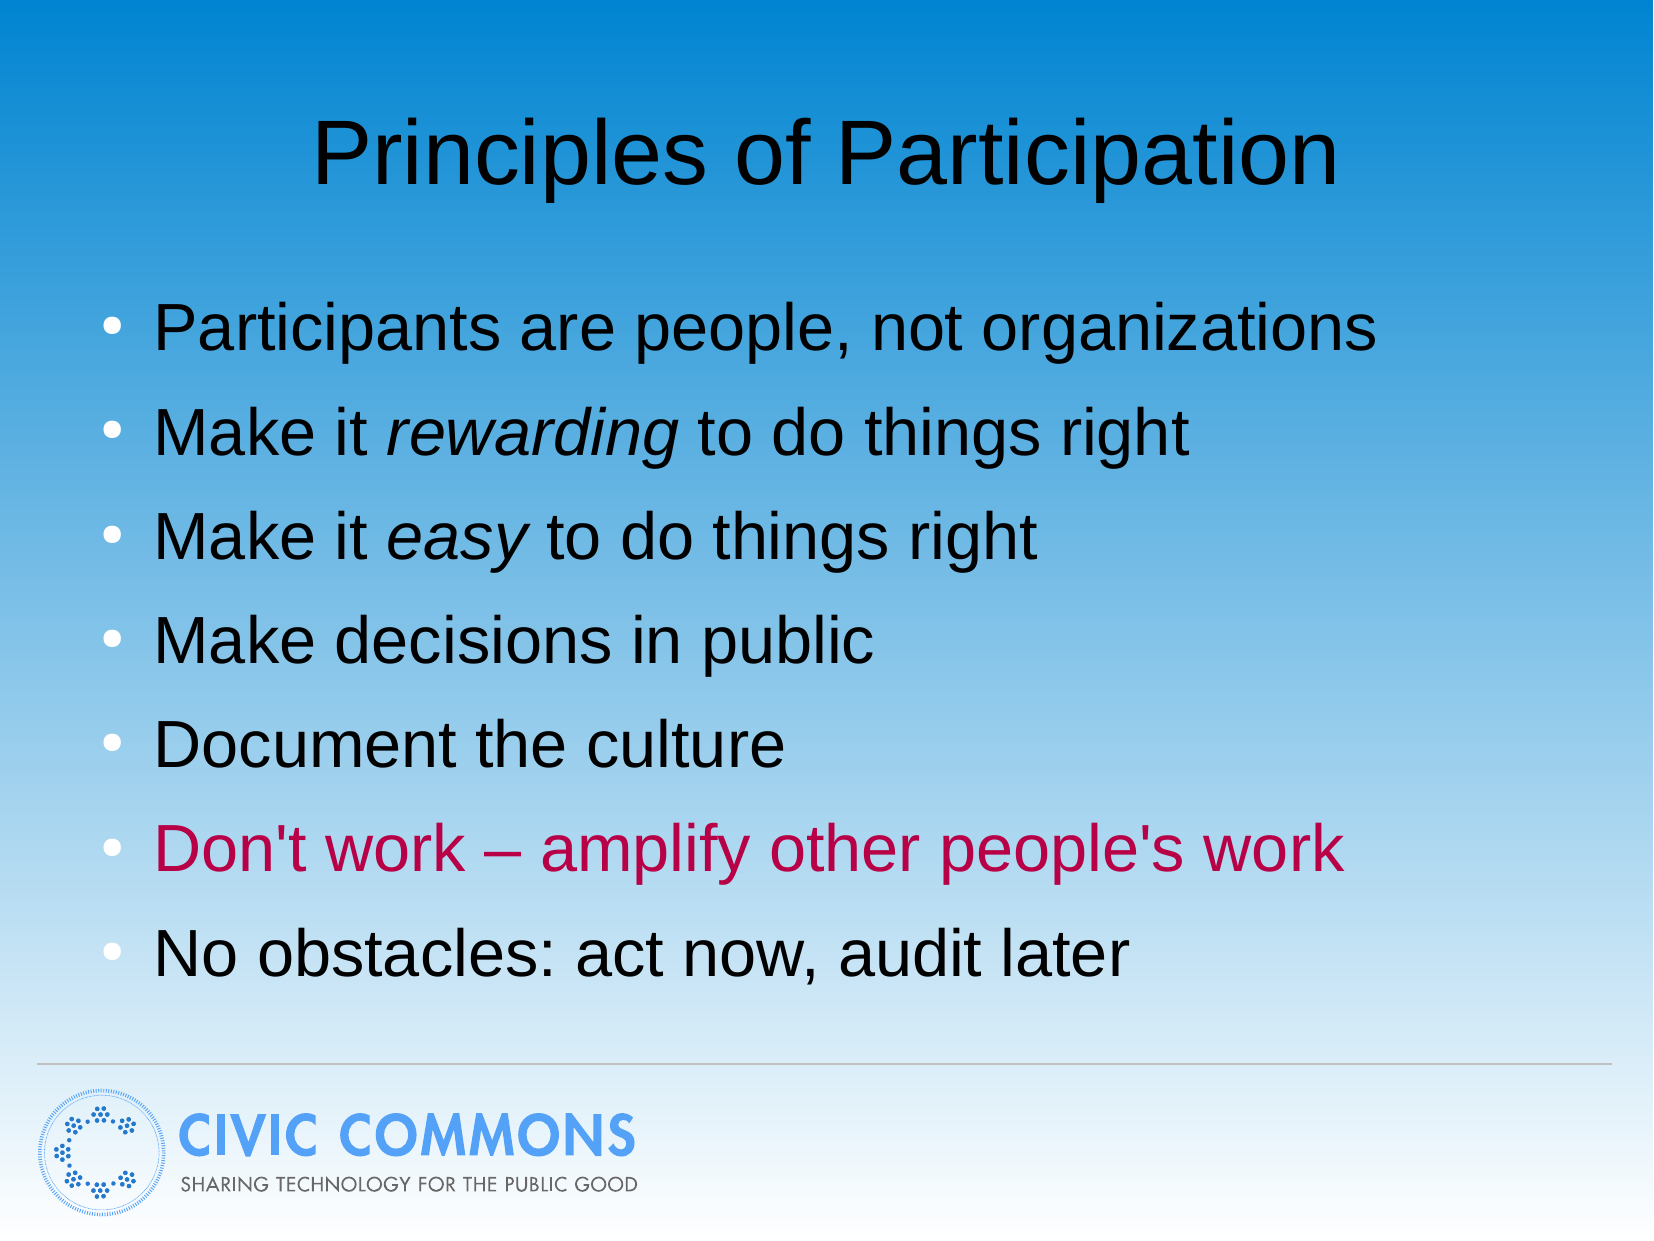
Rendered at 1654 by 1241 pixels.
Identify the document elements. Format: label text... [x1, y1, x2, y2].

picture [0, 1056, 689, 1241]
title Principles of Participation [82, 49, 1571, 257]
list Participants are people, not organizations Make it rewarding to do things right Make it easy to do things right Make decisions in public Document the culture Don't work – amplify other people's work No obstacles: act now, audit later [82, 290, 1571, 1095]
